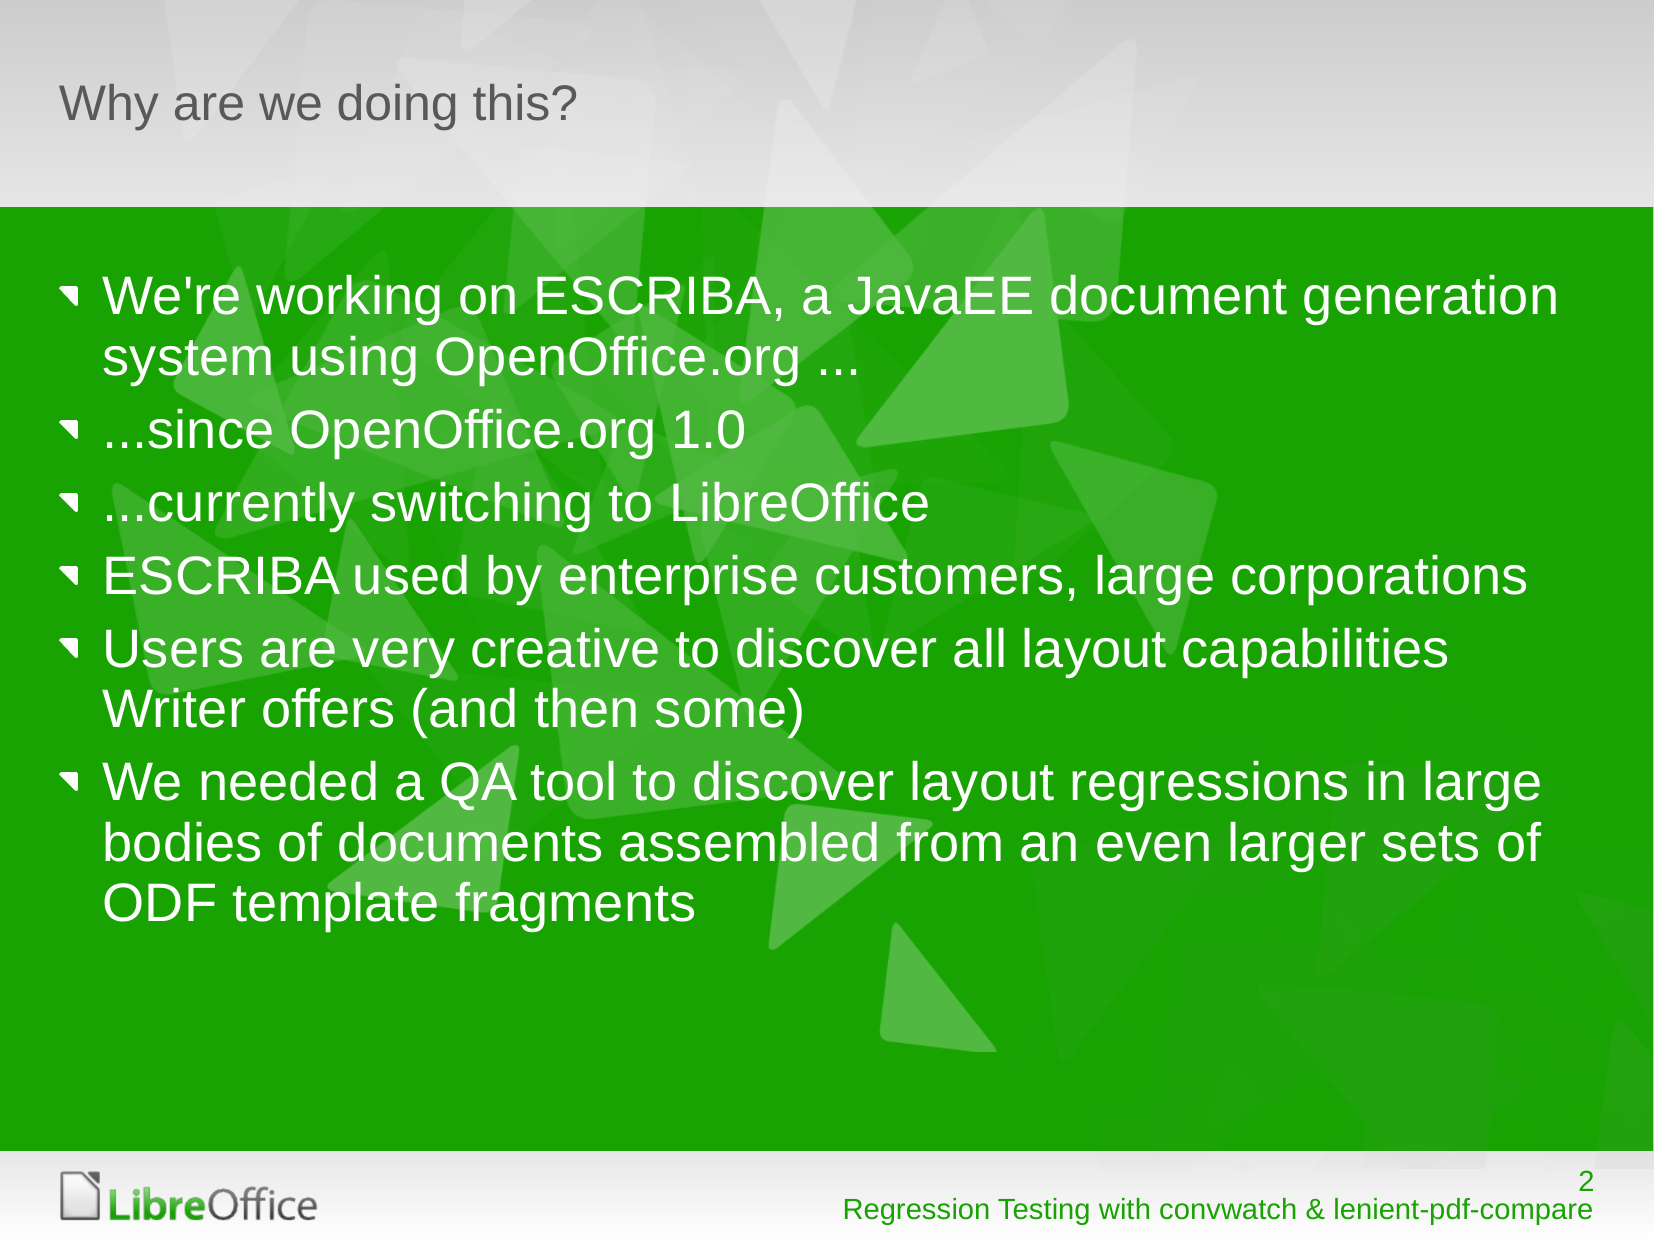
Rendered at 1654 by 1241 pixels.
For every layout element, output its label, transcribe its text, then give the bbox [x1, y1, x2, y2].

picture [0, 0, 1654, 1169]
title Why are we doing this? [59, 29, 1595, 178]
list We're working on ESCRIBA, a JavaEE document generation system using OpenOffice.org ... ...since OpenOffice.org 1.0 ...currently switching to LibreOffice ESCRIBA used by enterprise customers, large corporations Users are very creative to discover all layout capabilities Writer offers (and then some) We needed a QA tool to discover layout regressions in large bodies of documents assembled from an even larger sets of ODF template fragments [59, 265, 1595, 934]
picture [41, 1152, 337, 1240]
